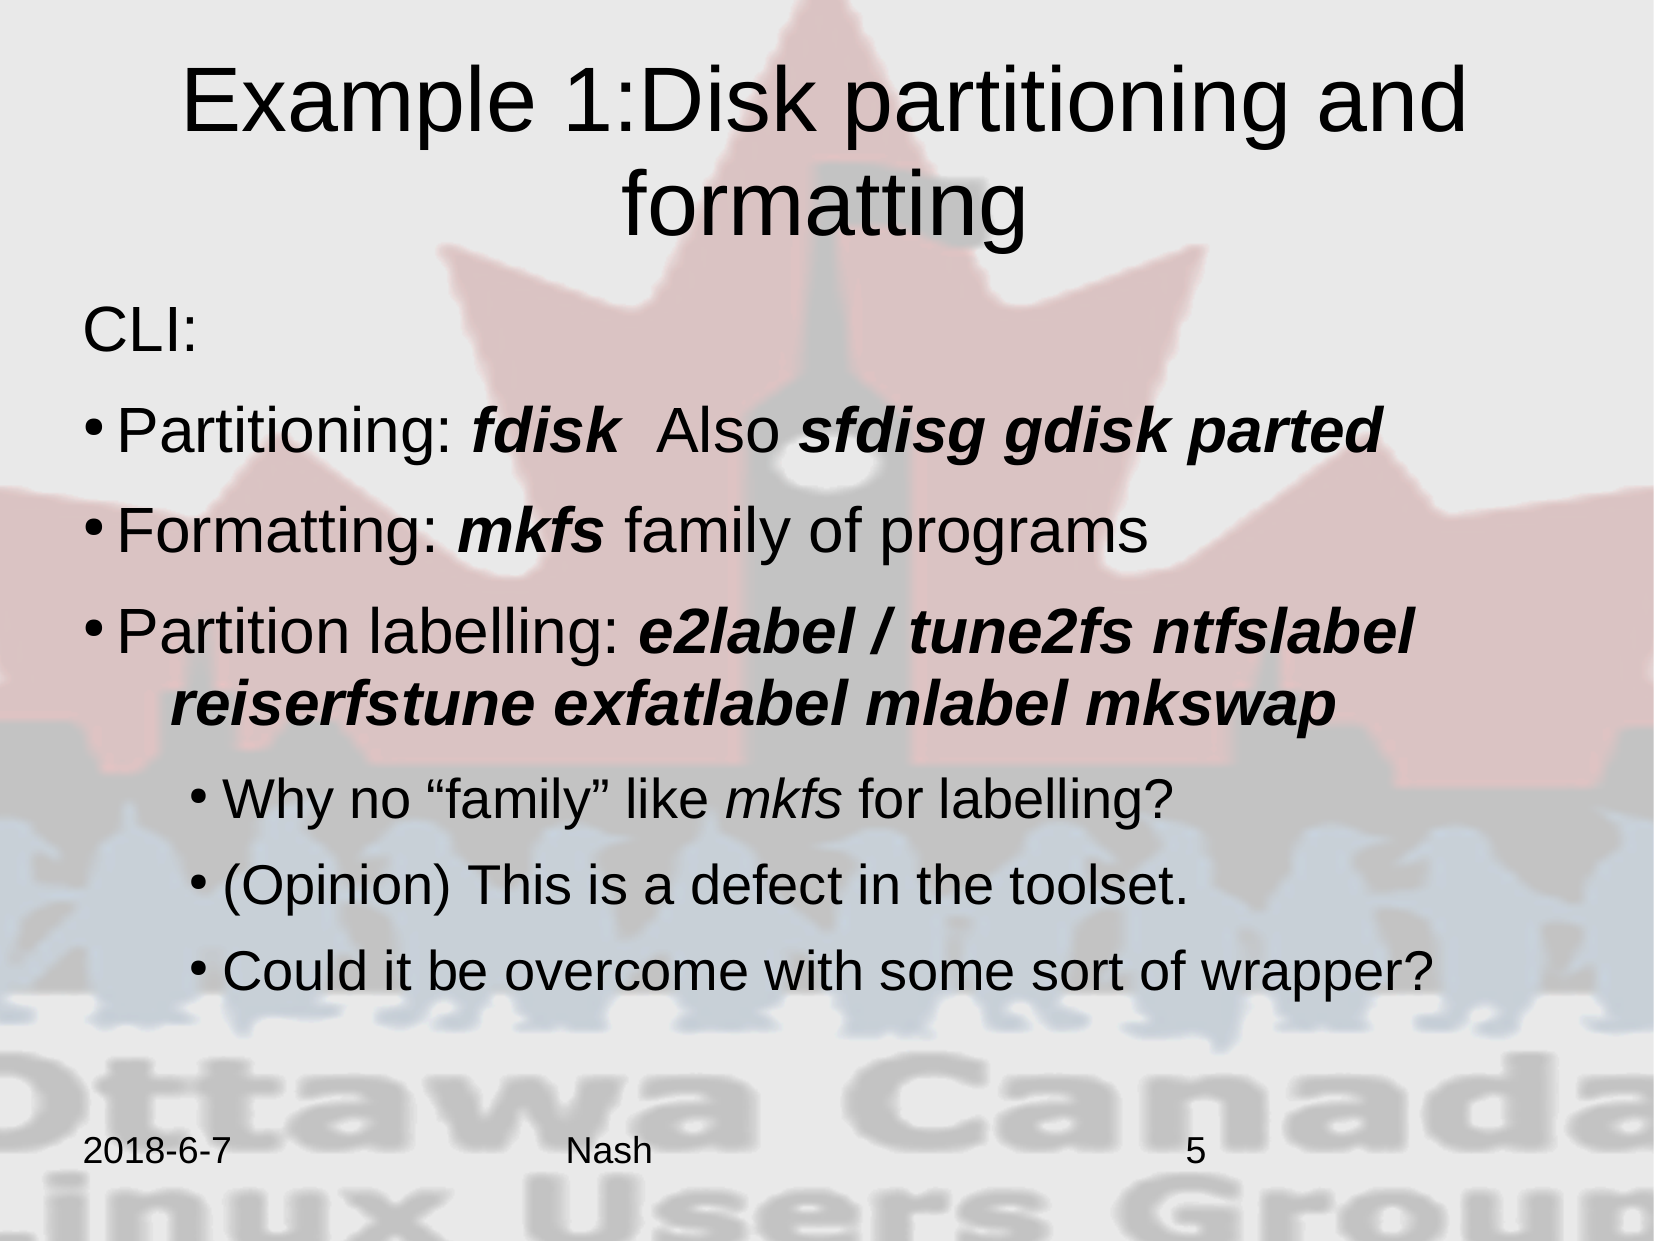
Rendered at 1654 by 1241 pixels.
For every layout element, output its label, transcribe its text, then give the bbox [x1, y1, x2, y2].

list CLI: Partitioning: fdisk Also sfdisg gdisk parted Formatting: mkfs family of programs Partition labelling: e2label / tune2fs ntfslabel reiserfstune exfatlabel mlabel mkswap Why no “family” like mkfs for labelling? (Opinion) This is a defect in the toolset. Could it be overcome with some sort of wrapper? [82, 290, 1570, 1009]
title Example 1:Disk partitioning and formatting [82, 45, 1570, 260]
picture [0, 0, 1654, 1241]
